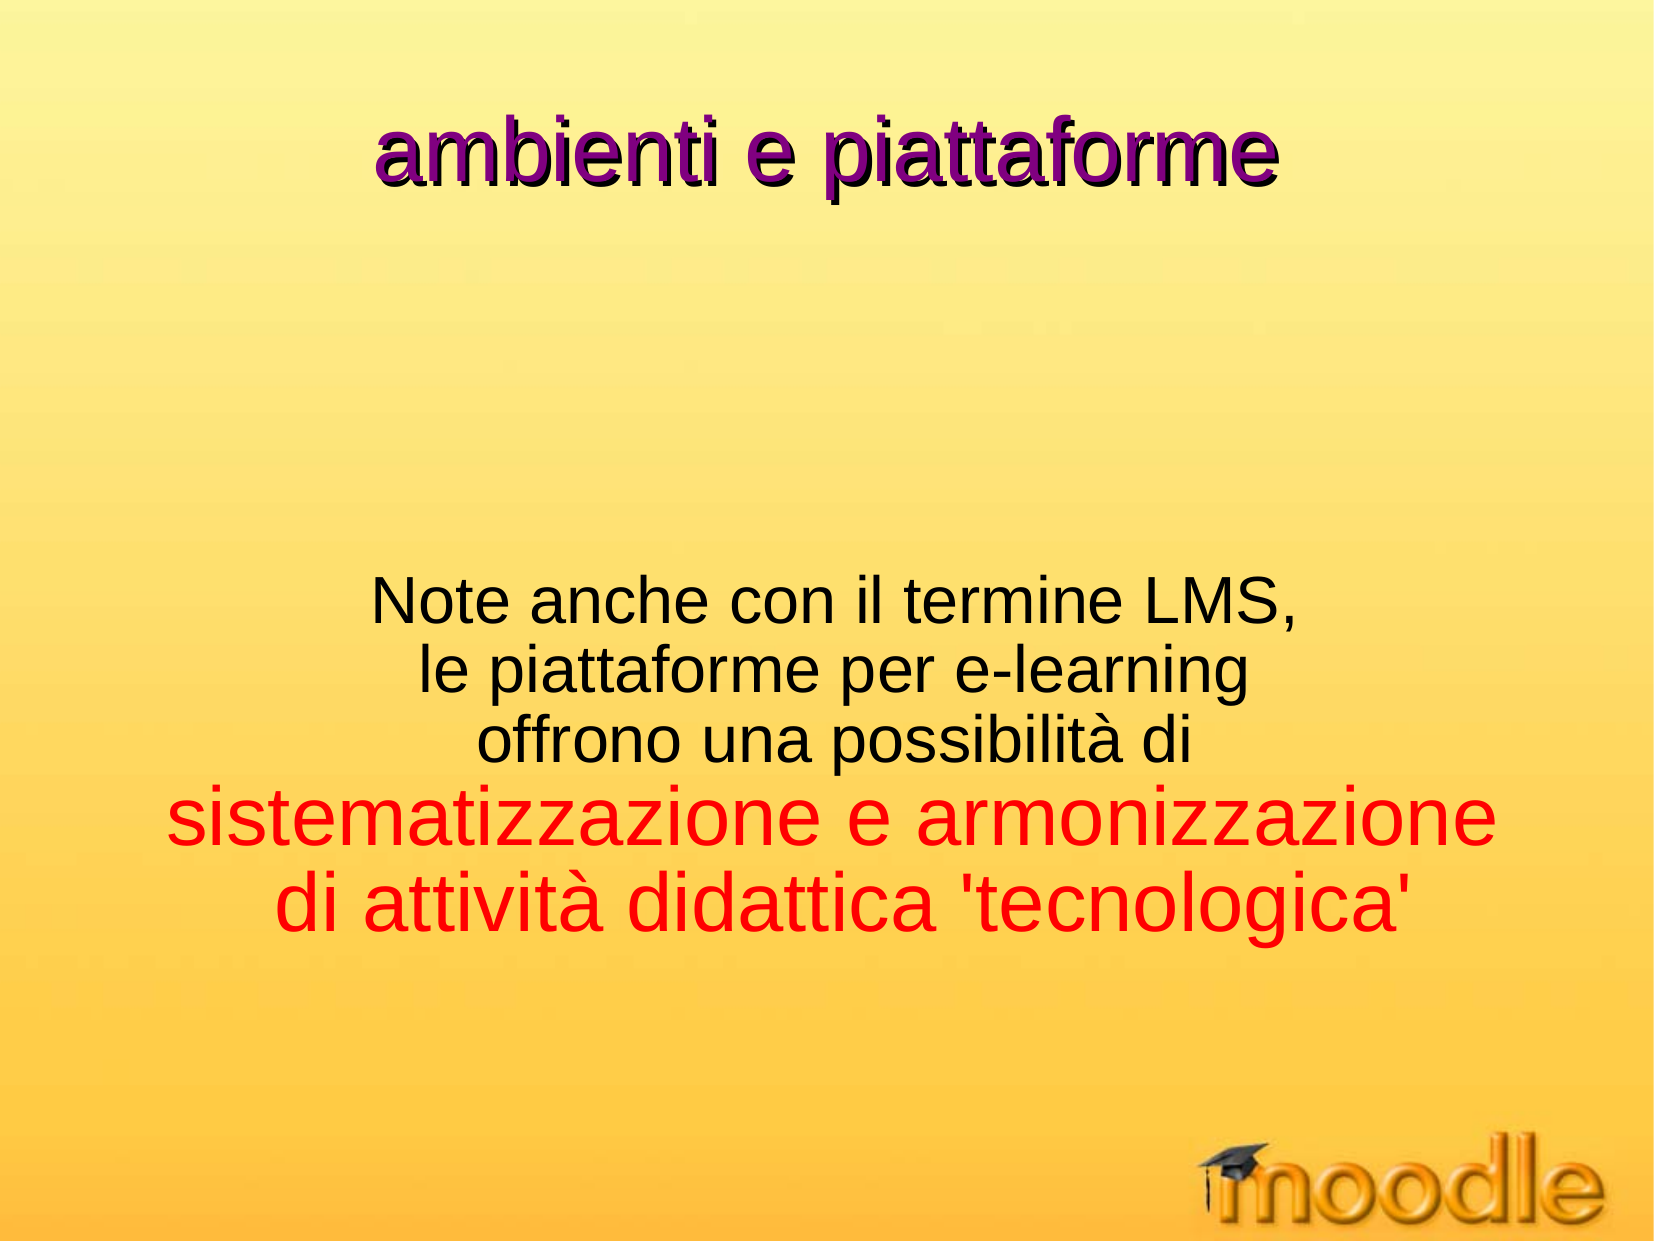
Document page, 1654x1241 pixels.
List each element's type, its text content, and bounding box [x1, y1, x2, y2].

subtitle Note anche con il termine LMS, le piattaforme per e-learning offrono una possibilità di sistematizzazione e armonizzazione di attività didattica 'tecnologica' [82, 513, 1571, 1004]
title ambienti e piattaforme [82, 101, 1571, 205]
picture [0, 0, 1654, 1241]
